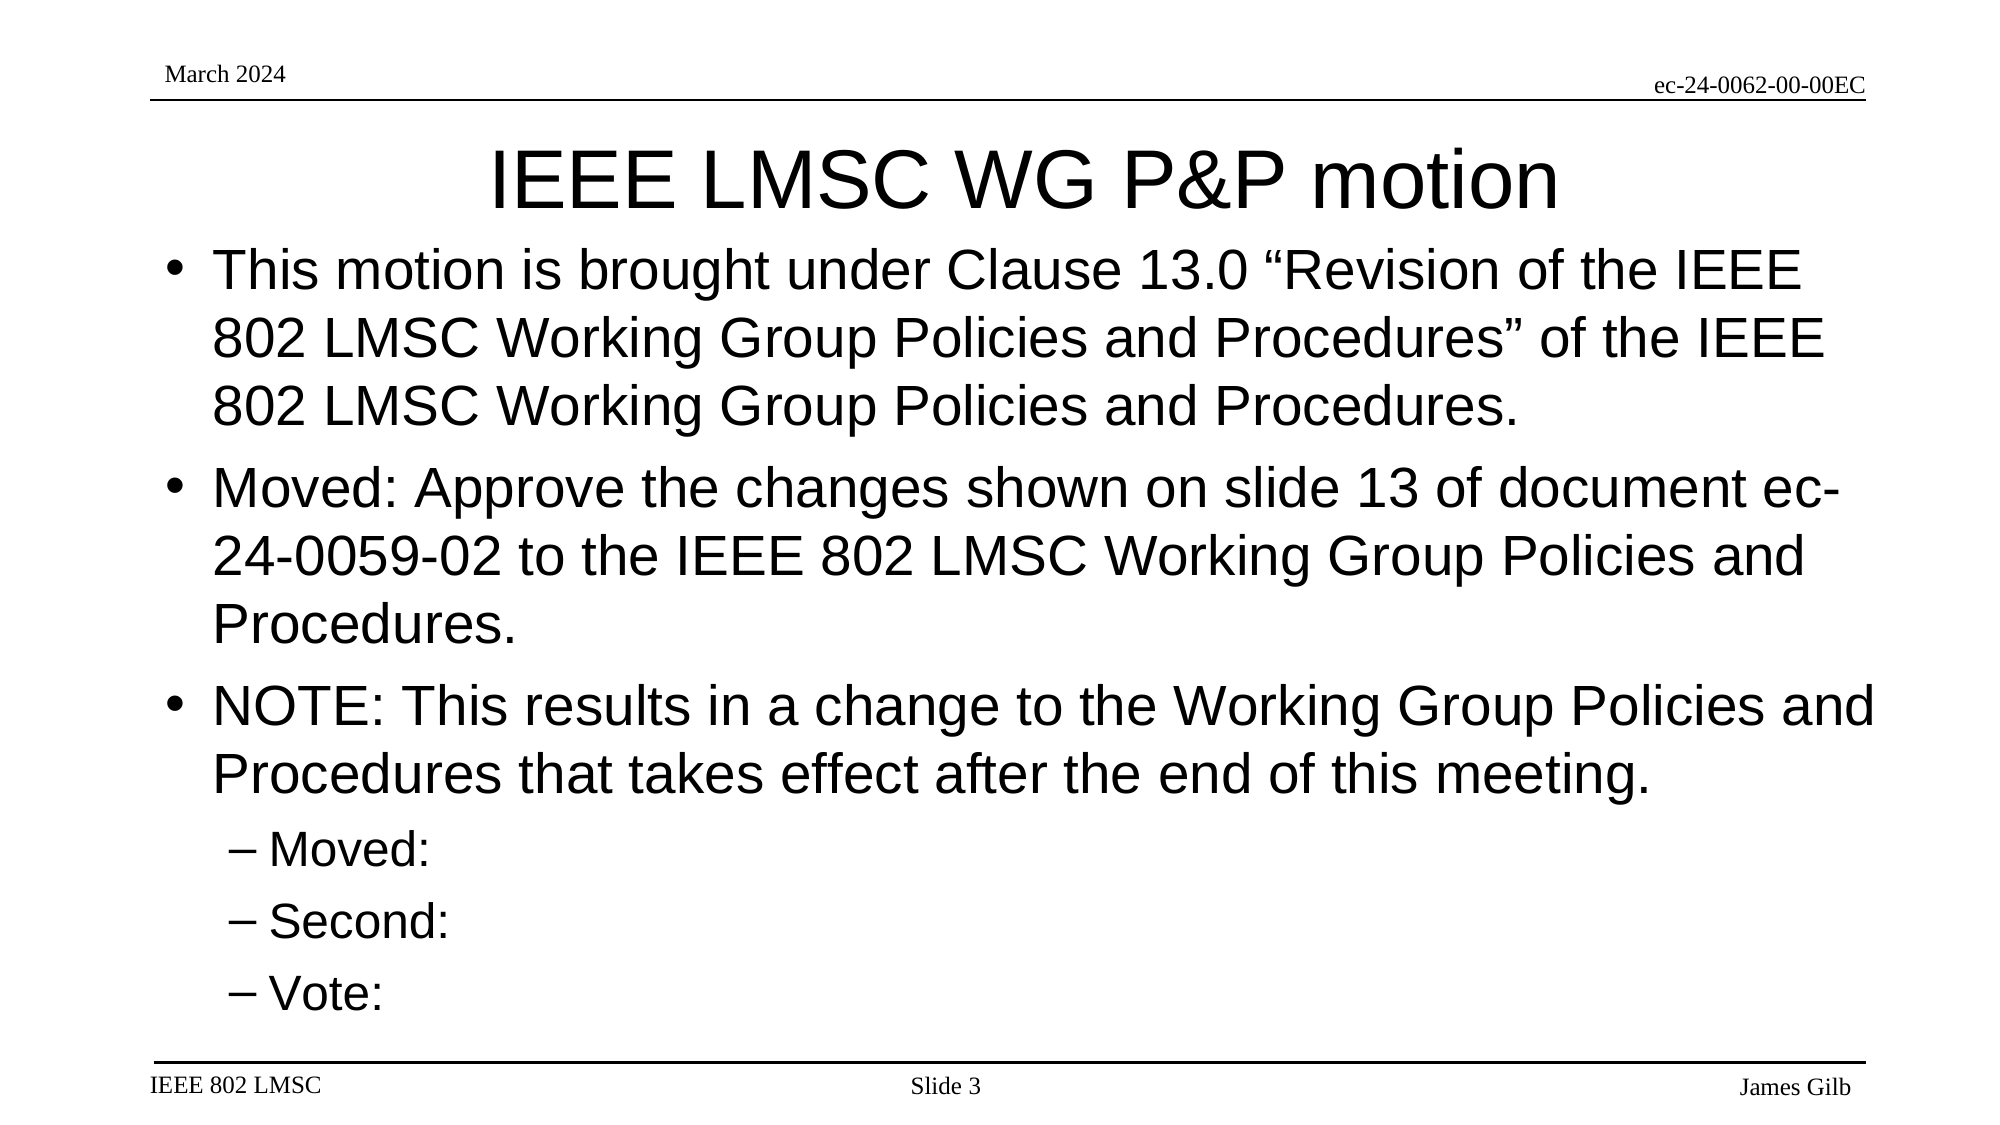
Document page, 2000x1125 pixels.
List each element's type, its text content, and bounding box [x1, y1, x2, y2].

title IEEE LMSC WG P&P motion [149, 112, 1900, 224]
list This motion is brought under Clause 13.0 “Revision of the IEEE 802 LMSC Working Group Policies and Procedures” of the IEEE 802 LMSC Working Group Policies and Procedures. Moved: Approve the changes shown on slide 13 of document ec-24-0059-02 to the IEEE 802 LMSC Working Group Policies and Procedures. NOTE: This results in a change to the Working Group Policies and Procedures that takes effect after the end of this meeting. Moved: Second: Vote: [149, 224, 1900, 1036]
